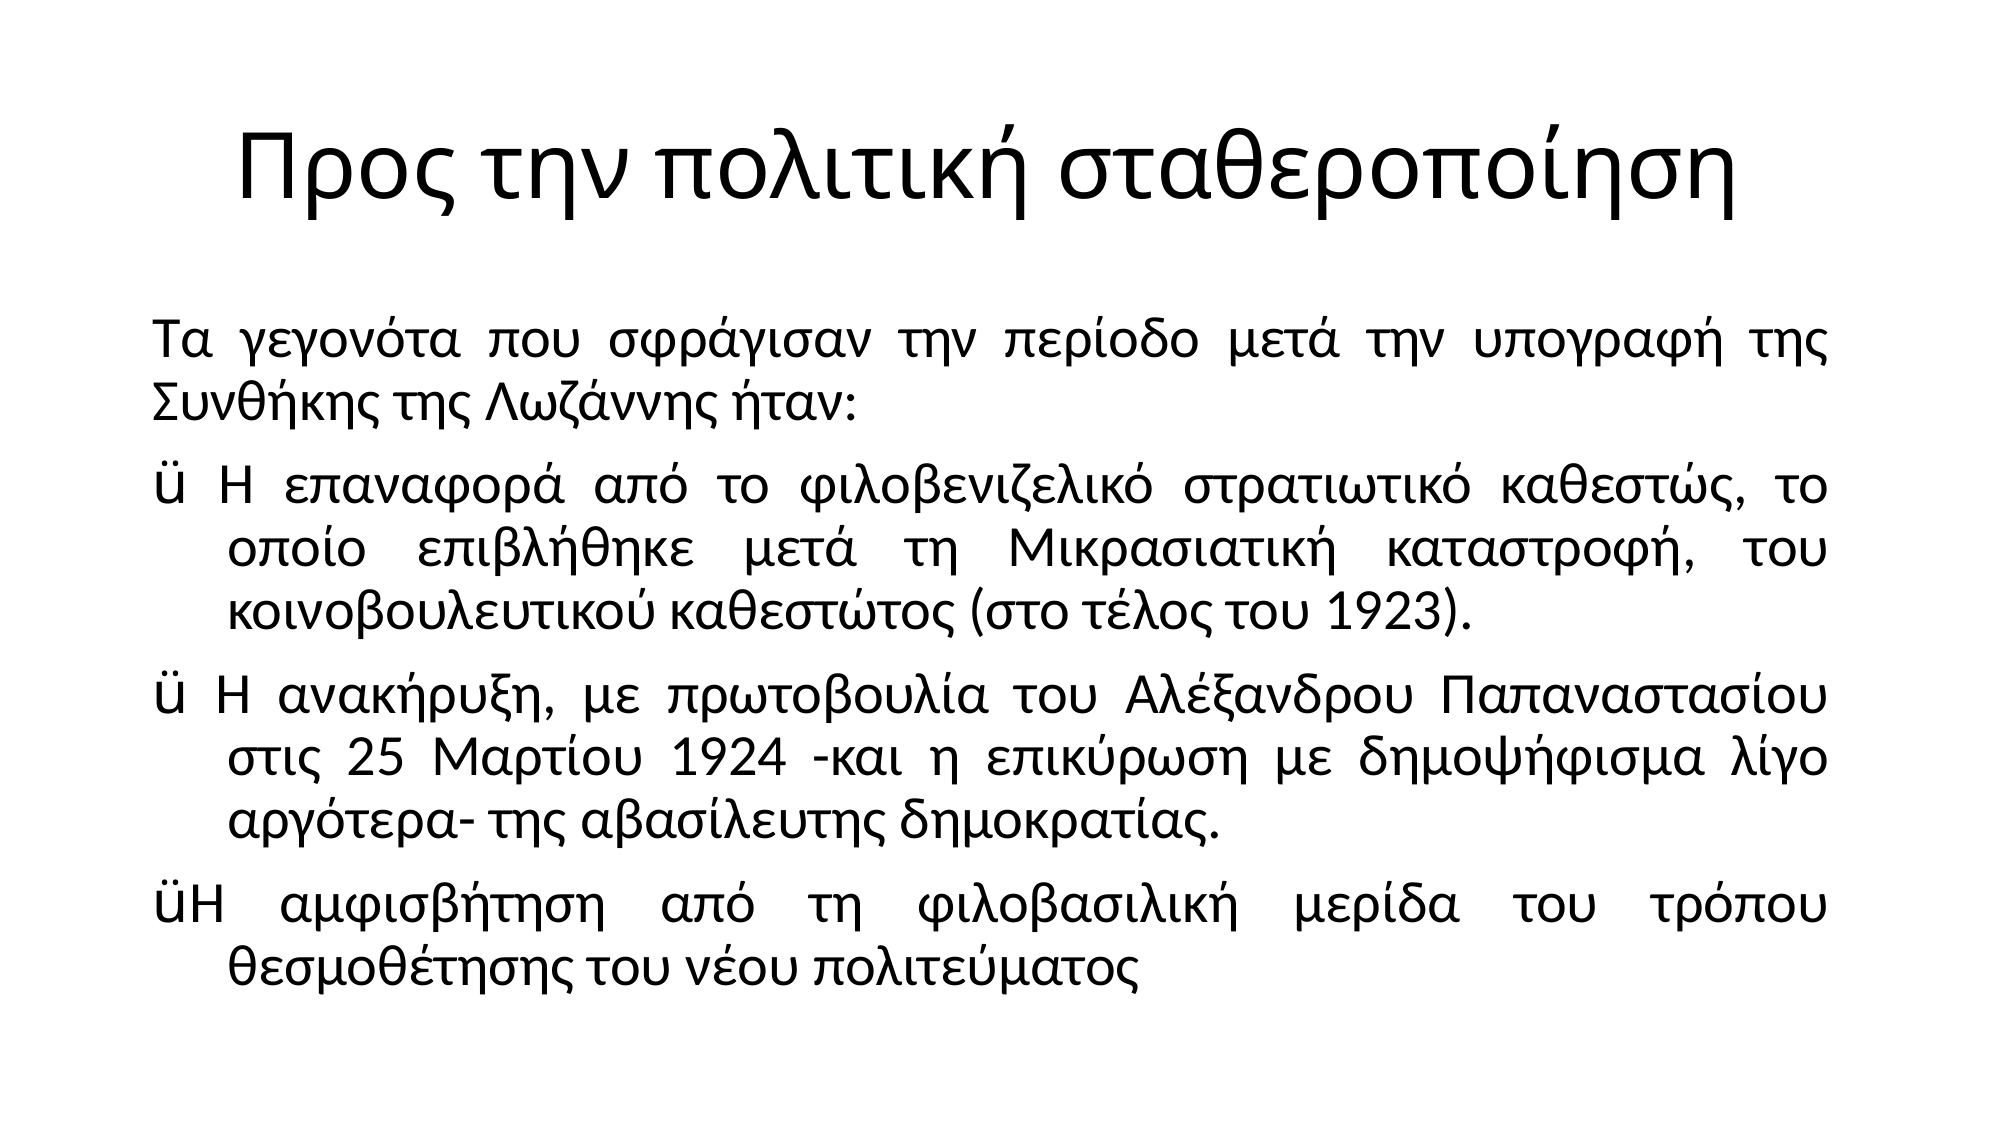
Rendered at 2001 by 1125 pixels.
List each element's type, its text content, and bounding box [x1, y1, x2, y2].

title Προς την πολιτική σταθεροποίηση [137, 59, 1863, 278]
list Τα γεγονότα που σφράγισαν την περίοδο μετά την υπογραφή της Συνθήκης της Λωζάννης ήταν: Η επαναφορά από το φιλοβενιζελικό στρατιωτικό καθεστώς, το οποίο επιβλήθηκε μετά τη Μικρασιατική καταστροφή, του κοινοβουλευτικού καθεστώτος (στο τέλος του 1923). Η ανακήρυξη, με πρωτοβουλία του Αλέξανδρου Παπαναστασίου στις 25 Μαρτίου 1924 -και η επικύρωση με δημοψήφισμα λίγο αργότερα- της αβασίλευτης δημοκρατίας. Η αμφισβήτηση από τη φιλοβασιλική μερίδα του τρόπου θεσμοθέτησης του νέου πολιτεύματος [137, 299, 1863, 1014]
